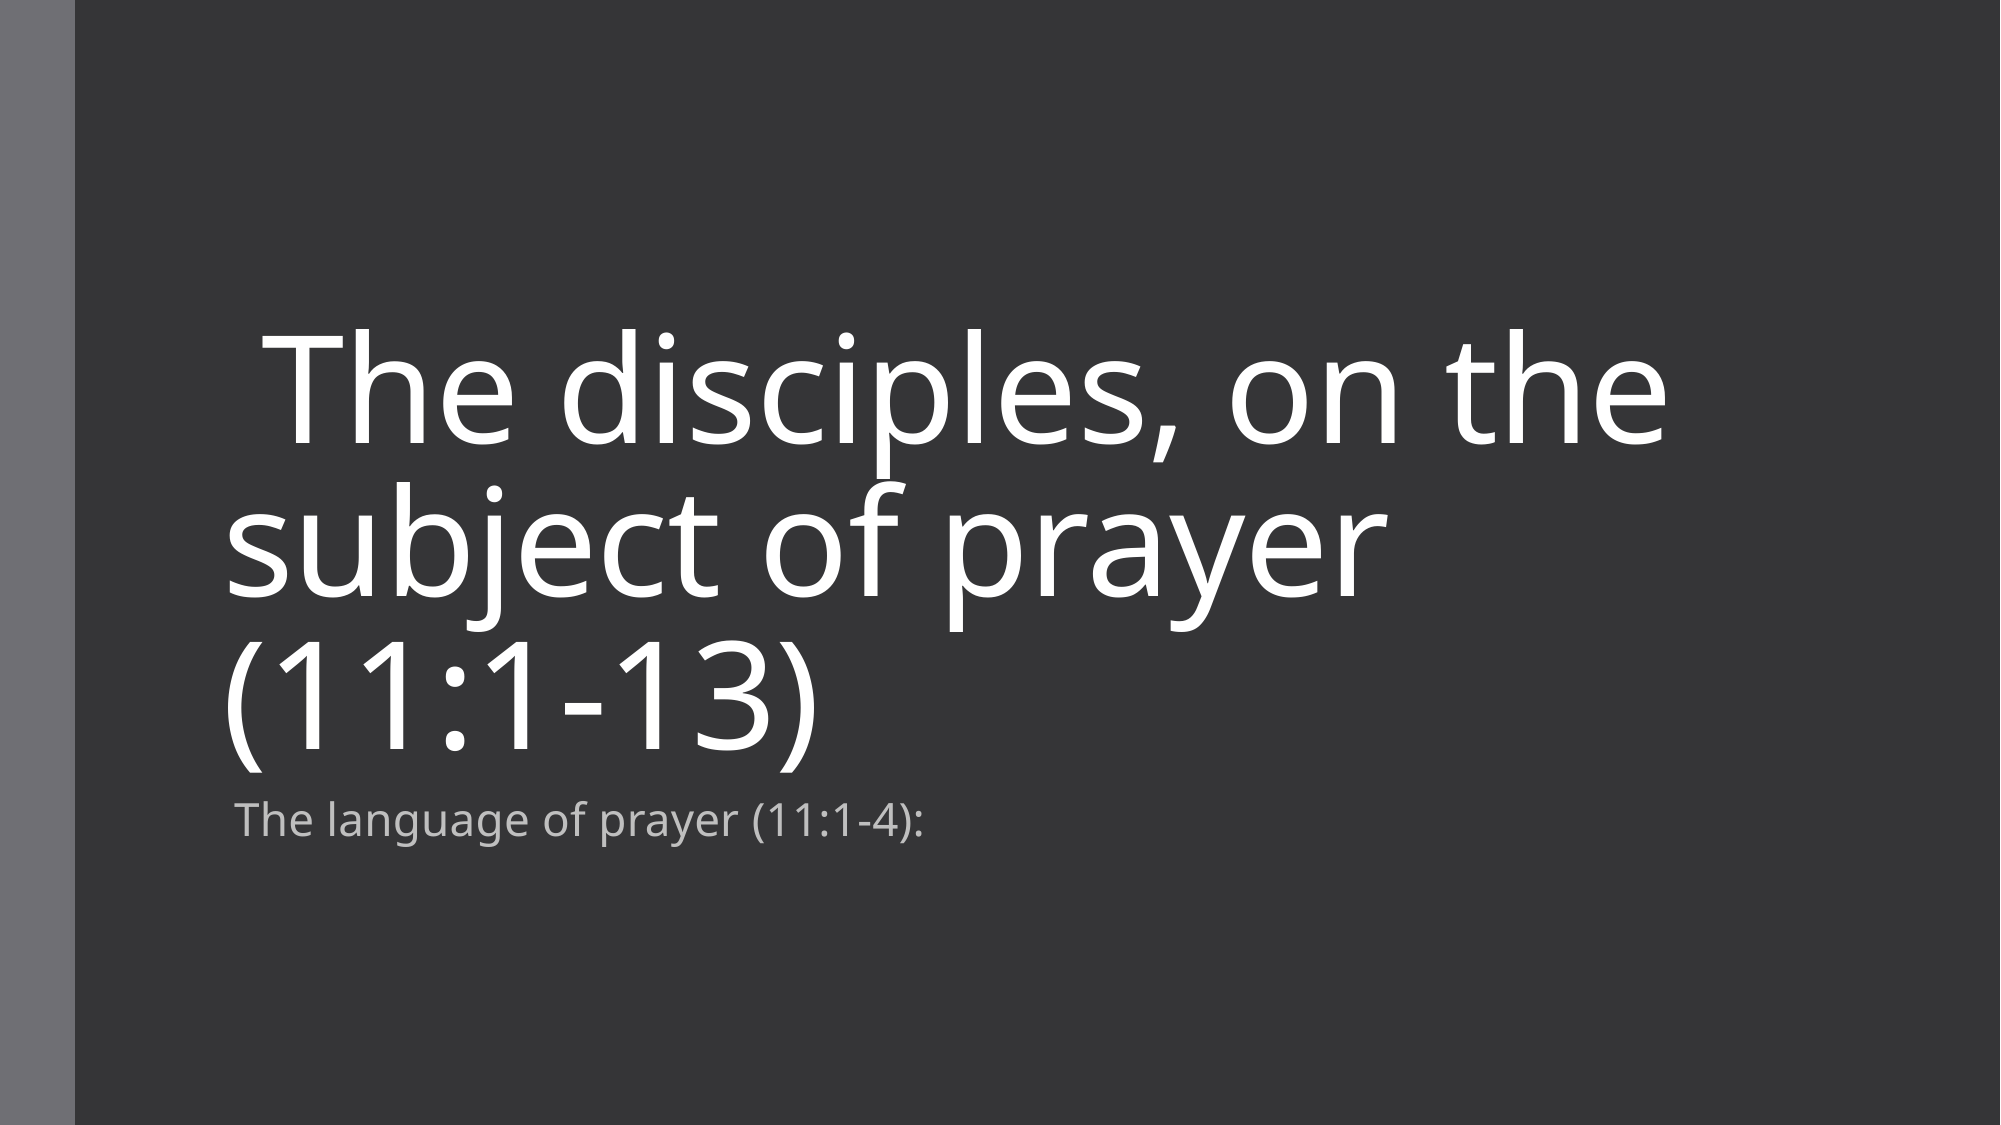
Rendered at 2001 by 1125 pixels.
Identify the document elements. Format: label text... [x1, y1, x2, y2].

title The disciples, on the subject of prayer (11:1-13) [206, 124, 1752, 787]
subtitle The language of prayer (11:1-4): [206, 787, 1752, 1066]
